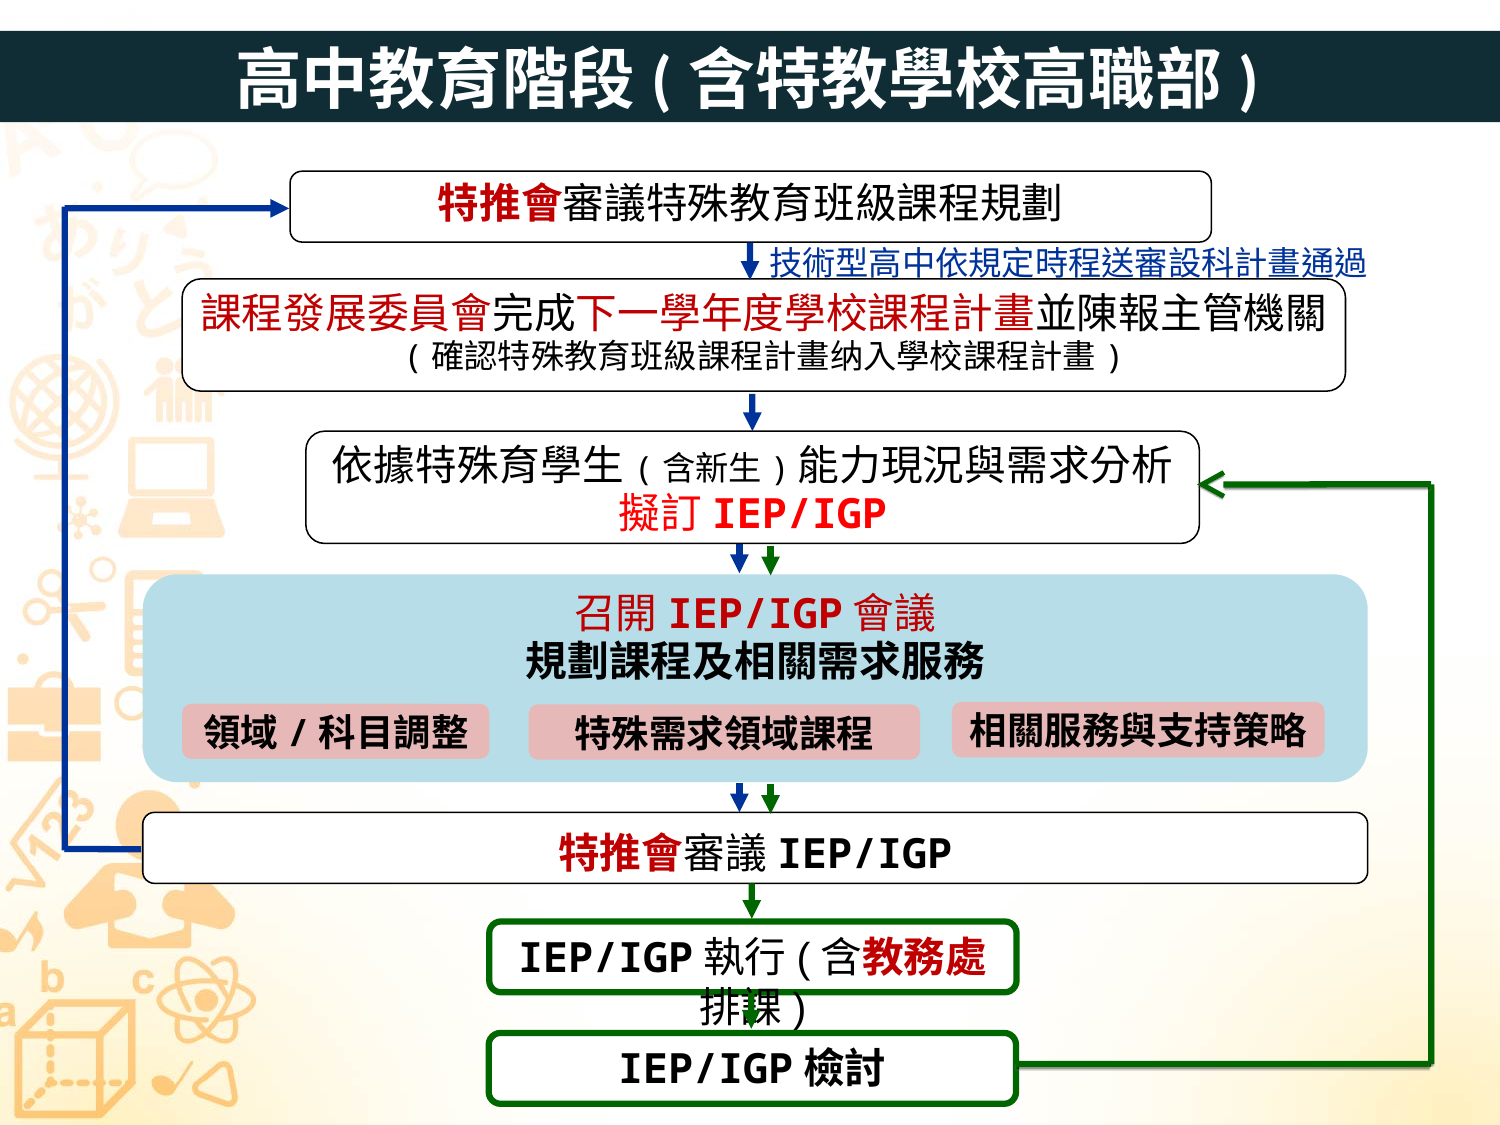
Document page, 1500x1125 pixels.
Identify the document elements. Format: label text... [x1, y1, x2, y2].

text_box 特推會審議特殊教育班級課程規劃 [290, 171, 755, 243]
text_box 高中教育階段(含特教學校高職部) [0, 30, 1500, 123]
text_box 領域/科目調整 [182, 703, 490, 759]
text_box IEP/IGP執行(含教務處排課) [489, 921, 1017, 993]
text_box 召開IEP/IGP會議 規劃課程及相關需求服務 [142, 574, 1368, 783]
picture [0, 123, 1500, 1125]
picture [0, 0, 1500, 30]
text_box IEP/IGP檢討 [488, 1032, 1017, 1104]
text_box 特殊需求領域課程 [528, 704, 921, 760]
text_box 課程發展委員會完成下一學年度學校課程計畫並陳報主管機關 (確認特殊教育班級課程計畫纳入學校課程計畫) [182, 278, 1346, 392]
text_box 依據特殊育學生(含新生)能力現況與需求分析 擬訂IEP/IGP [305, 431, 1200, 544]
text_box 特推會審議IEP/IGP [142, 812, 1368, 884]
text_box 相關服務與支持策略 [951, 701, 1325, 758]
text_box 技術型高中依規定時程送審設科計畫通過 [755, 168, 1411, 362]
